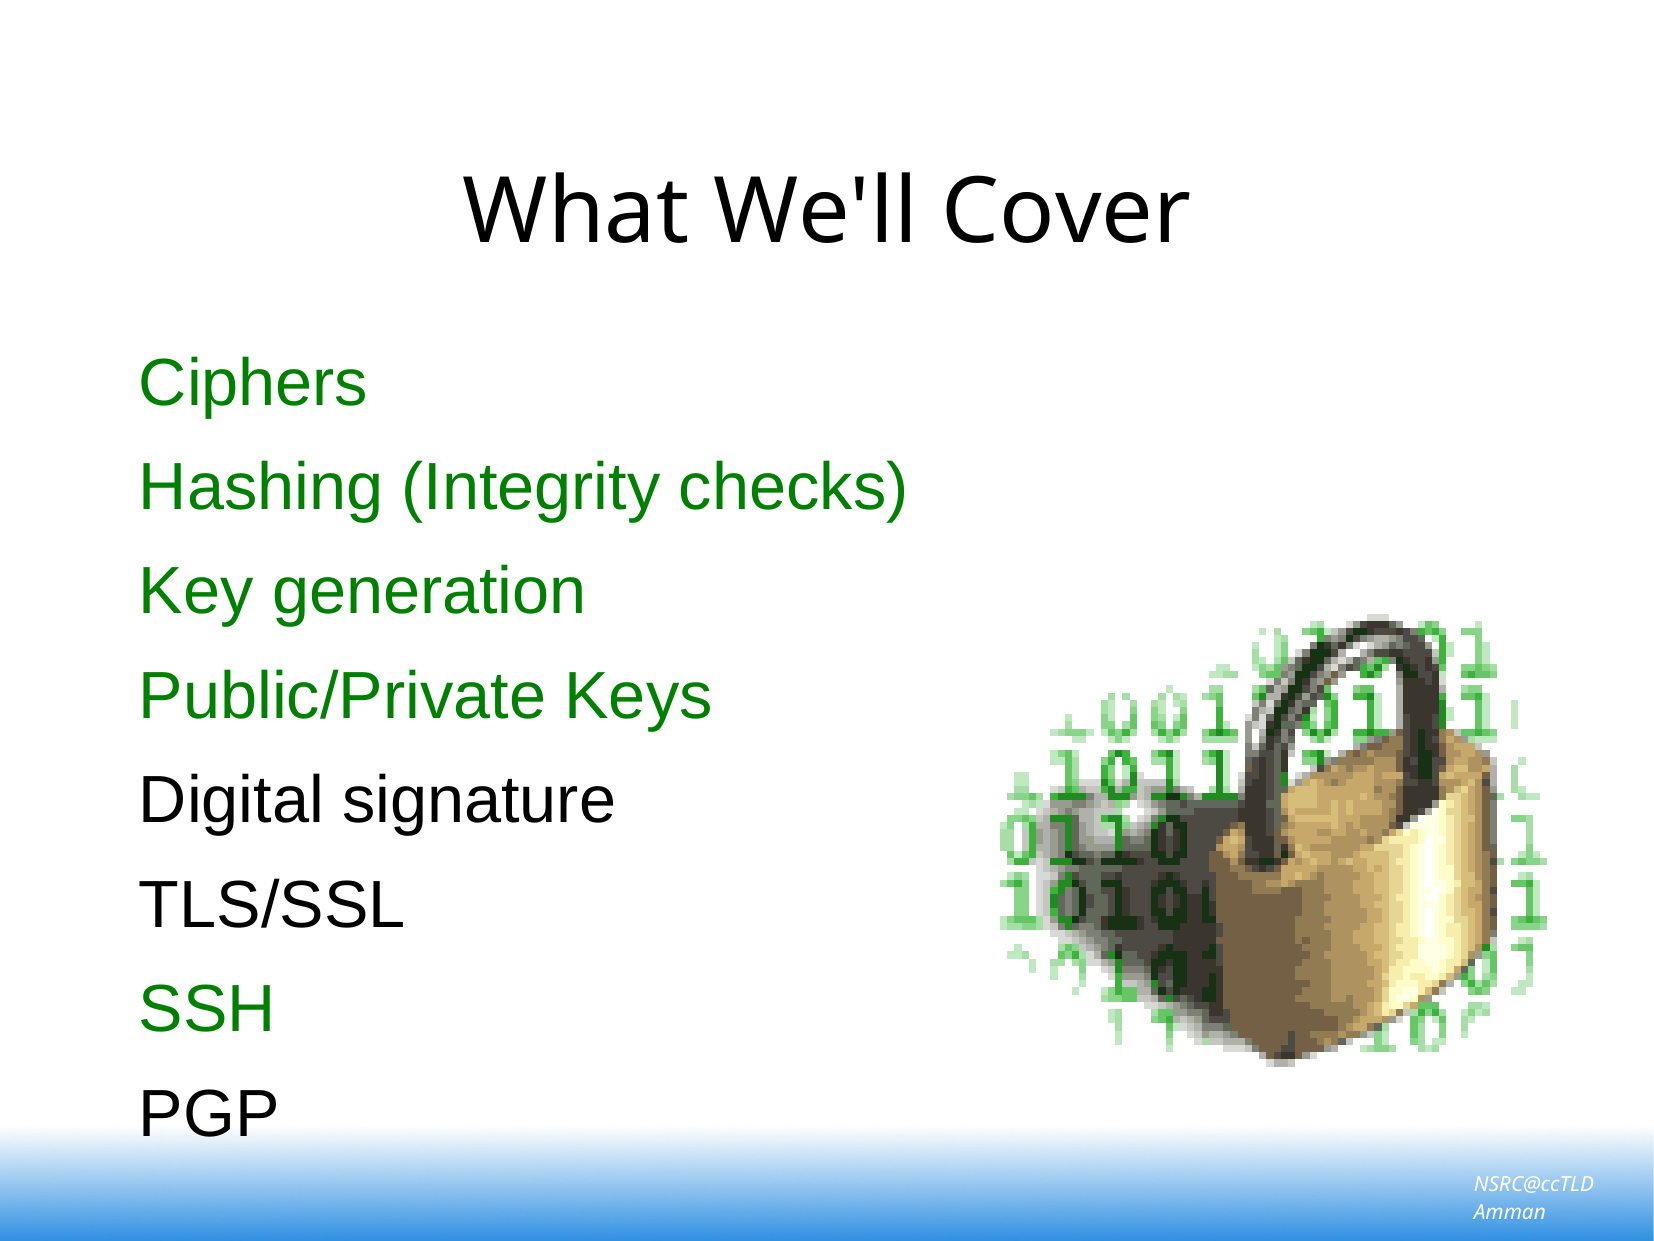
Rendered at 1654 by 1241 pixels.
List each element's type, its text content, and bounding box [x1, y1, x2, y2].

picture [0, 1124, 1654, 1241]
picture [1534, 1178, 1539, 1187]
picture [986, 614, 1562, 1067]
list Ciphers Hashing (Integrity checks) Key generation Public/Private Keys Digital signature TLS/SSL SSH PGP [121, 344, 1534, 1213]
title What We'll Cover [121, 102, 1534, 311]
